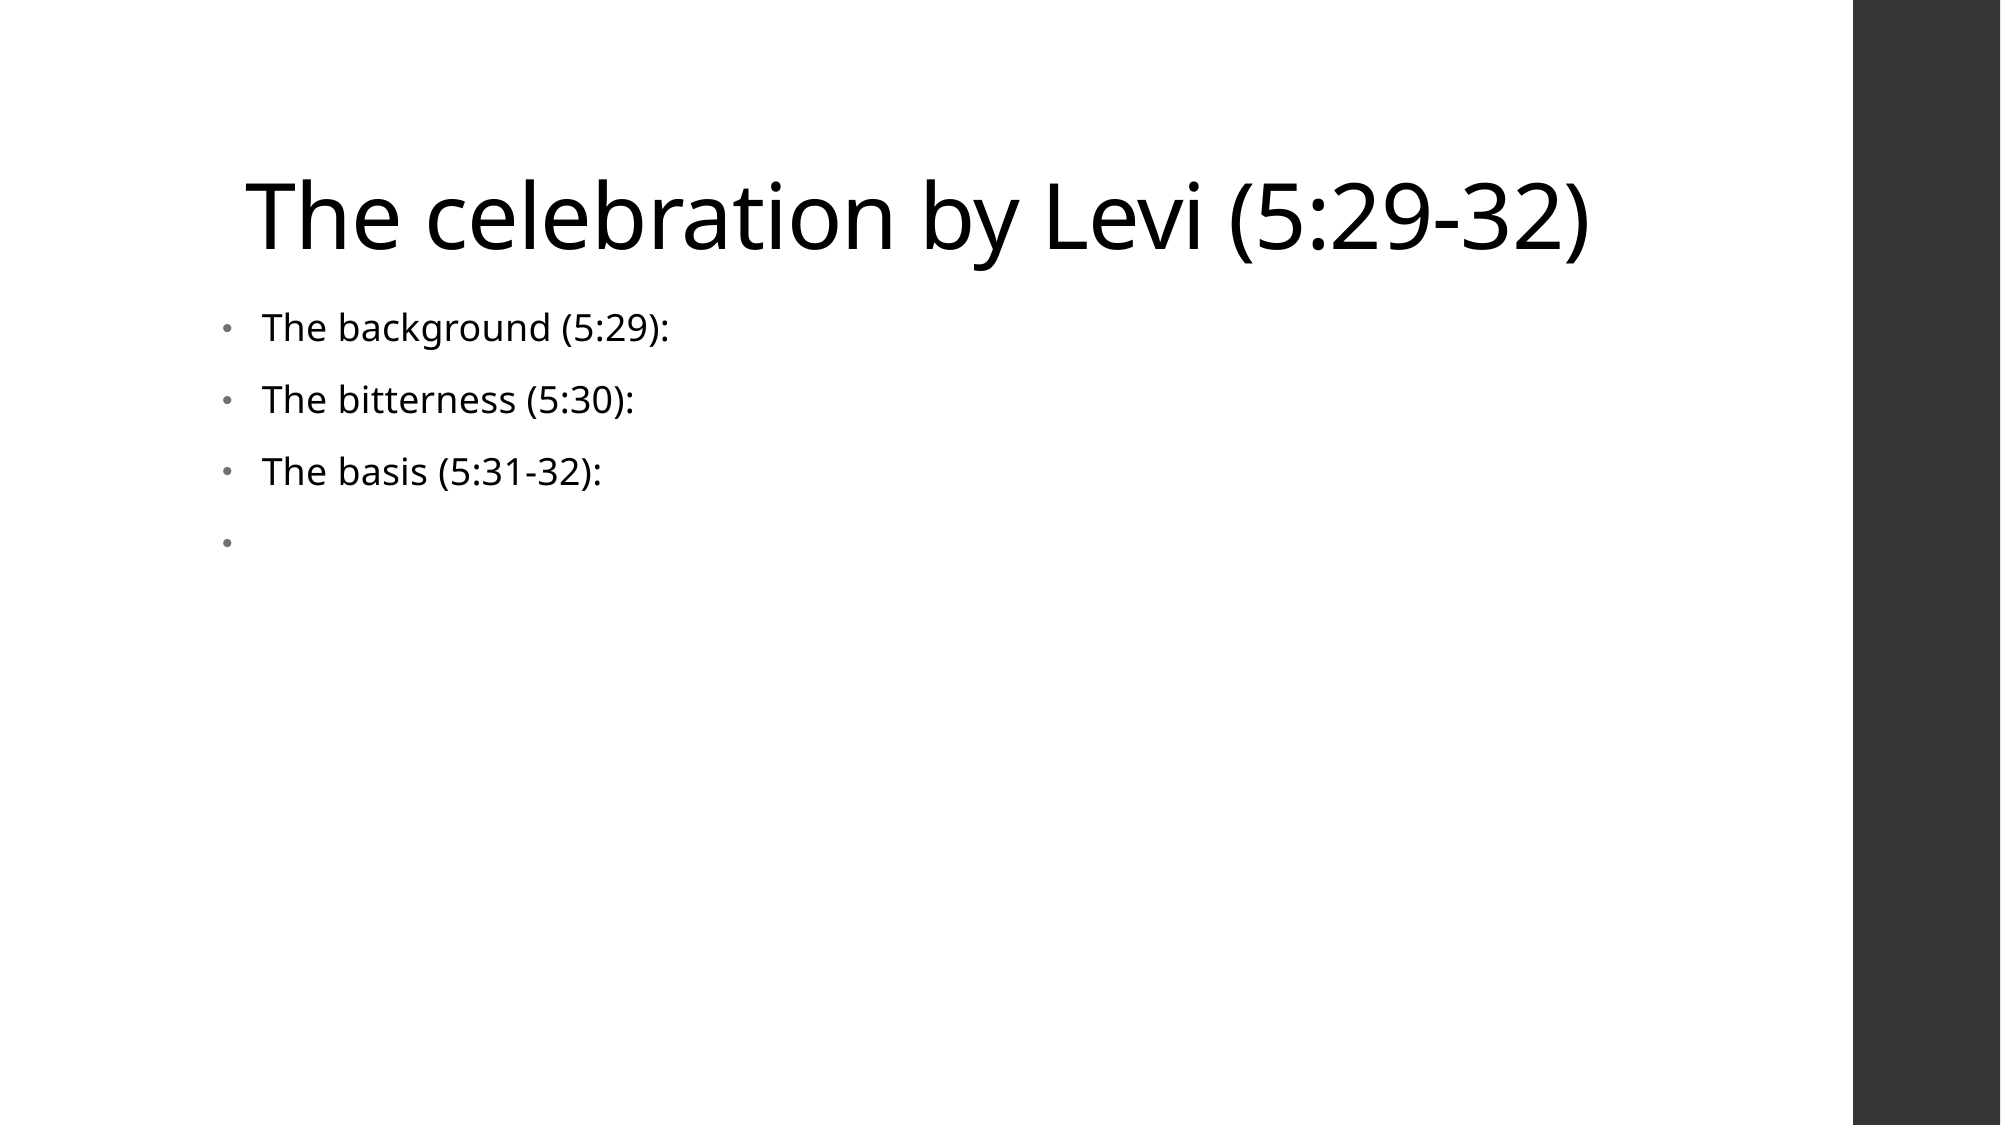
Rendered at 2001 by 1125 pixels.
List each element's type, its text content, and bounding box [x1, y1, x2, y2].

list The background (5:29): The bitterness (5:30): The basis (5:31-32): [206, 299, 1617, 1014]
title The celebration by Levi (5:29-32) [206, 60, 1797, 278]
